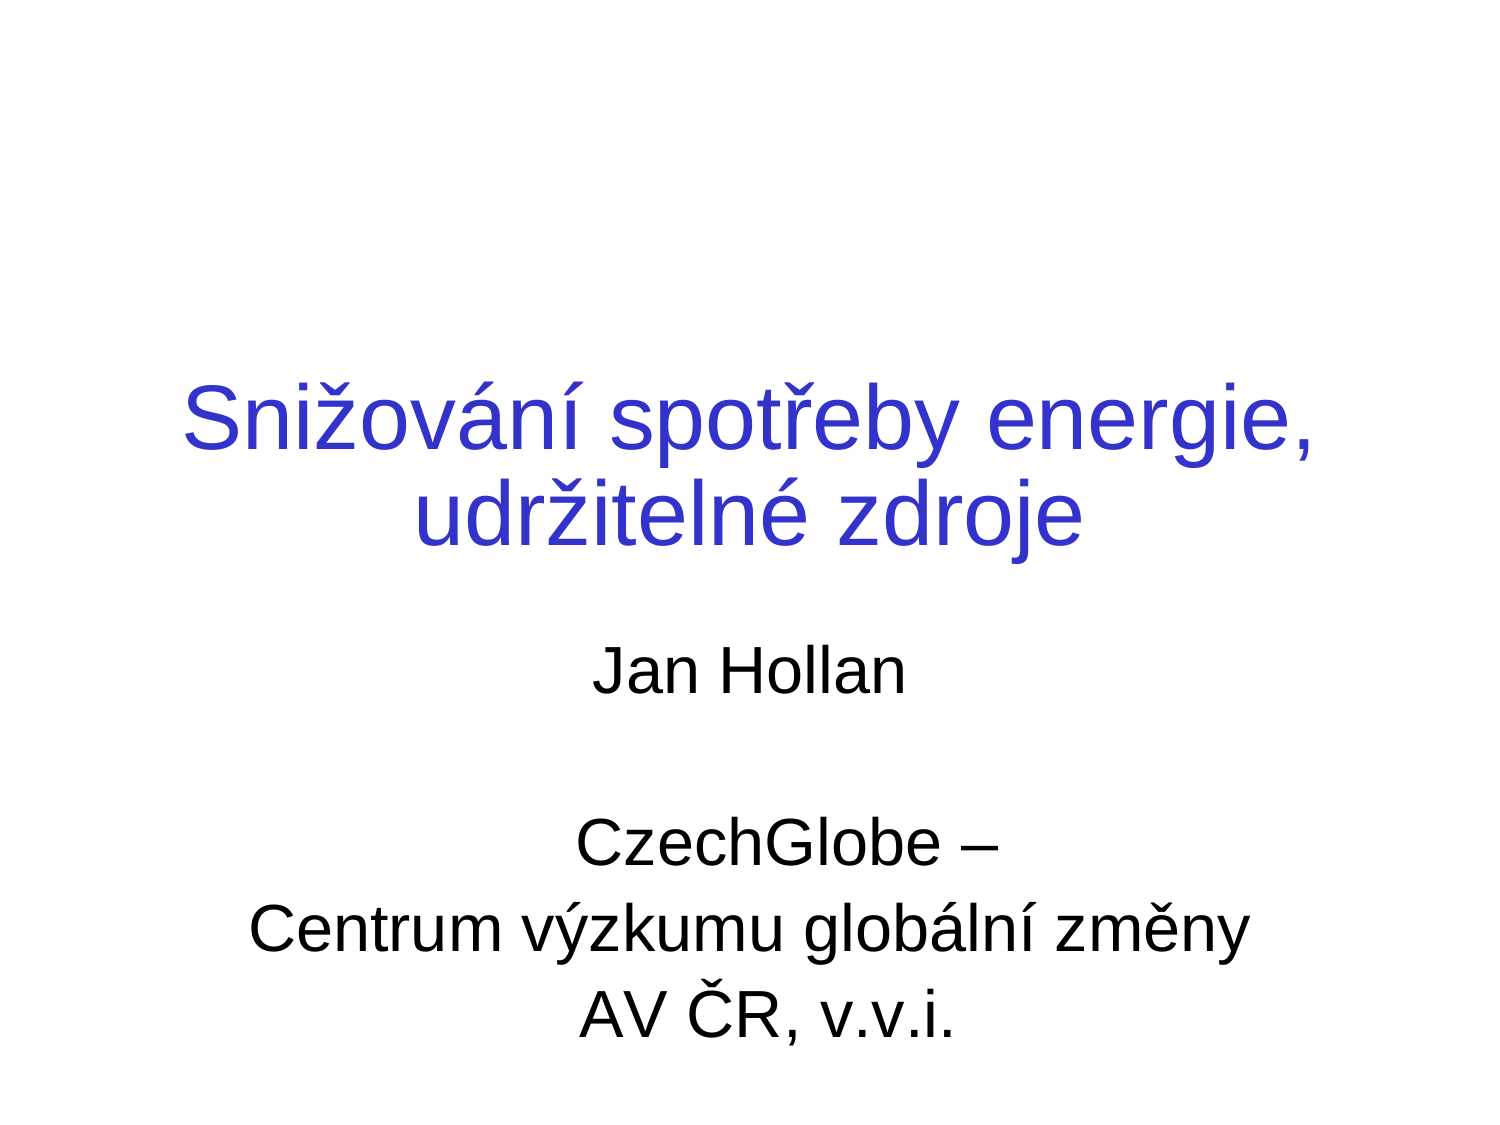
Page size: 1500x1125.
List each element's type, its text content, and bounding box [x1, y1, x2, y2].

title Snižování spotřeby energie, udržitelné zdroje [112, 369, 1388, 568]
subtitle Jan Hollan CzechGlobe – Centrum výzkumu globální změny AV ČR, v.v.i. [225, 637, 1276, 1057]
